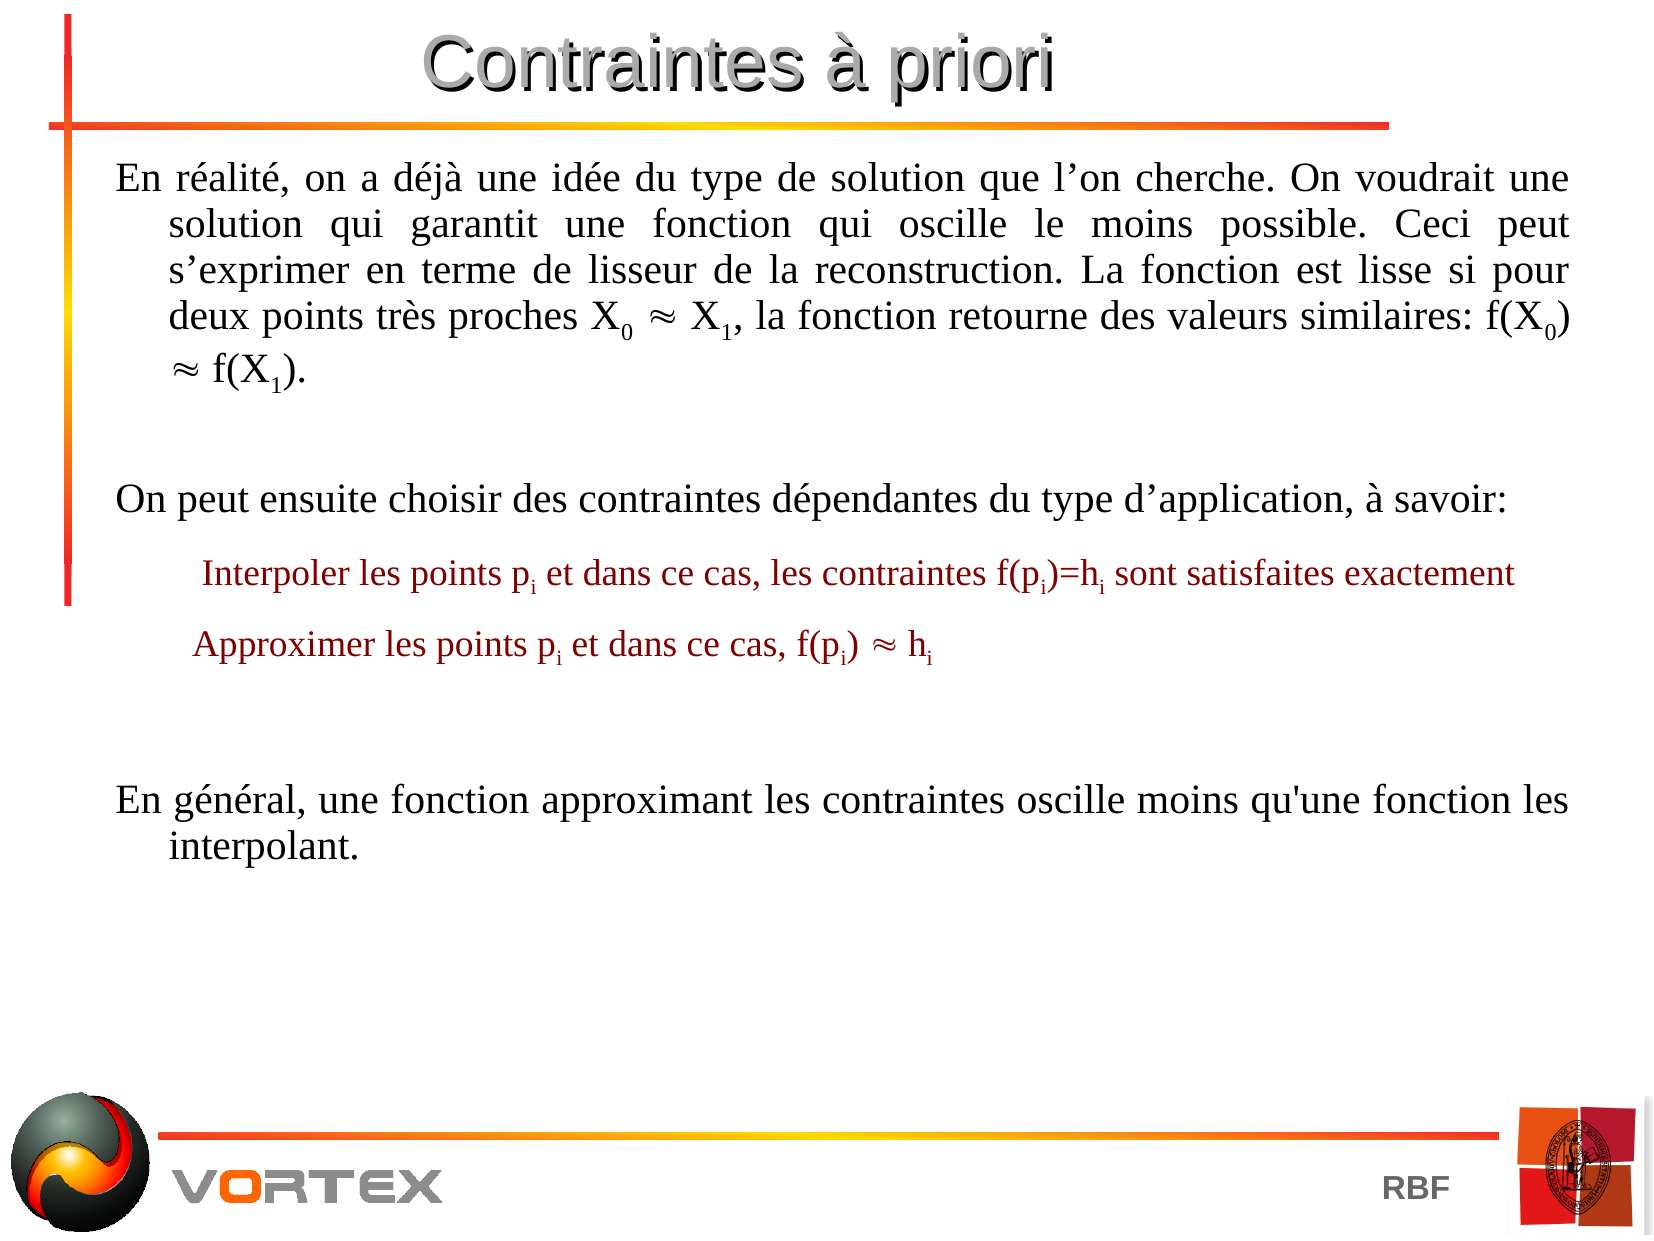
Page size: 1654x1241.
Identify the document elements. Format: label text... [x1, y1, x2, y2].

picture [1505, 1096, 1653, 1235]
list En réalité, on a déjà une idée du type de solution que l’on cherche. On voudrait une solution qui garantit une fonction qui oscille le moins possible. Ceci peut s’exprimer en terme de lisseur de la reconstruction. La fonction est lisse si pour deux points très proches X0  X1, la fonction retourne des valeurs similaires: f(X0)  f(X1). On peut ensuite choisir des contraintes dépendantes du type d’application, à savoir: Interpoler les points pi et dans ce cas, les contraintes f(pi)=hi sont satisfaites exactement Approximer les points pi et dans ce cas, f(pi)  hi En général, une fonction approximant les contraintes oscille moins qu'une fonction les interpolant. [97, 153, 1571, 1109]
title Contraintes à priori [82, 4, 1392, 120]
picture [11, 1092, 443, 1232]
